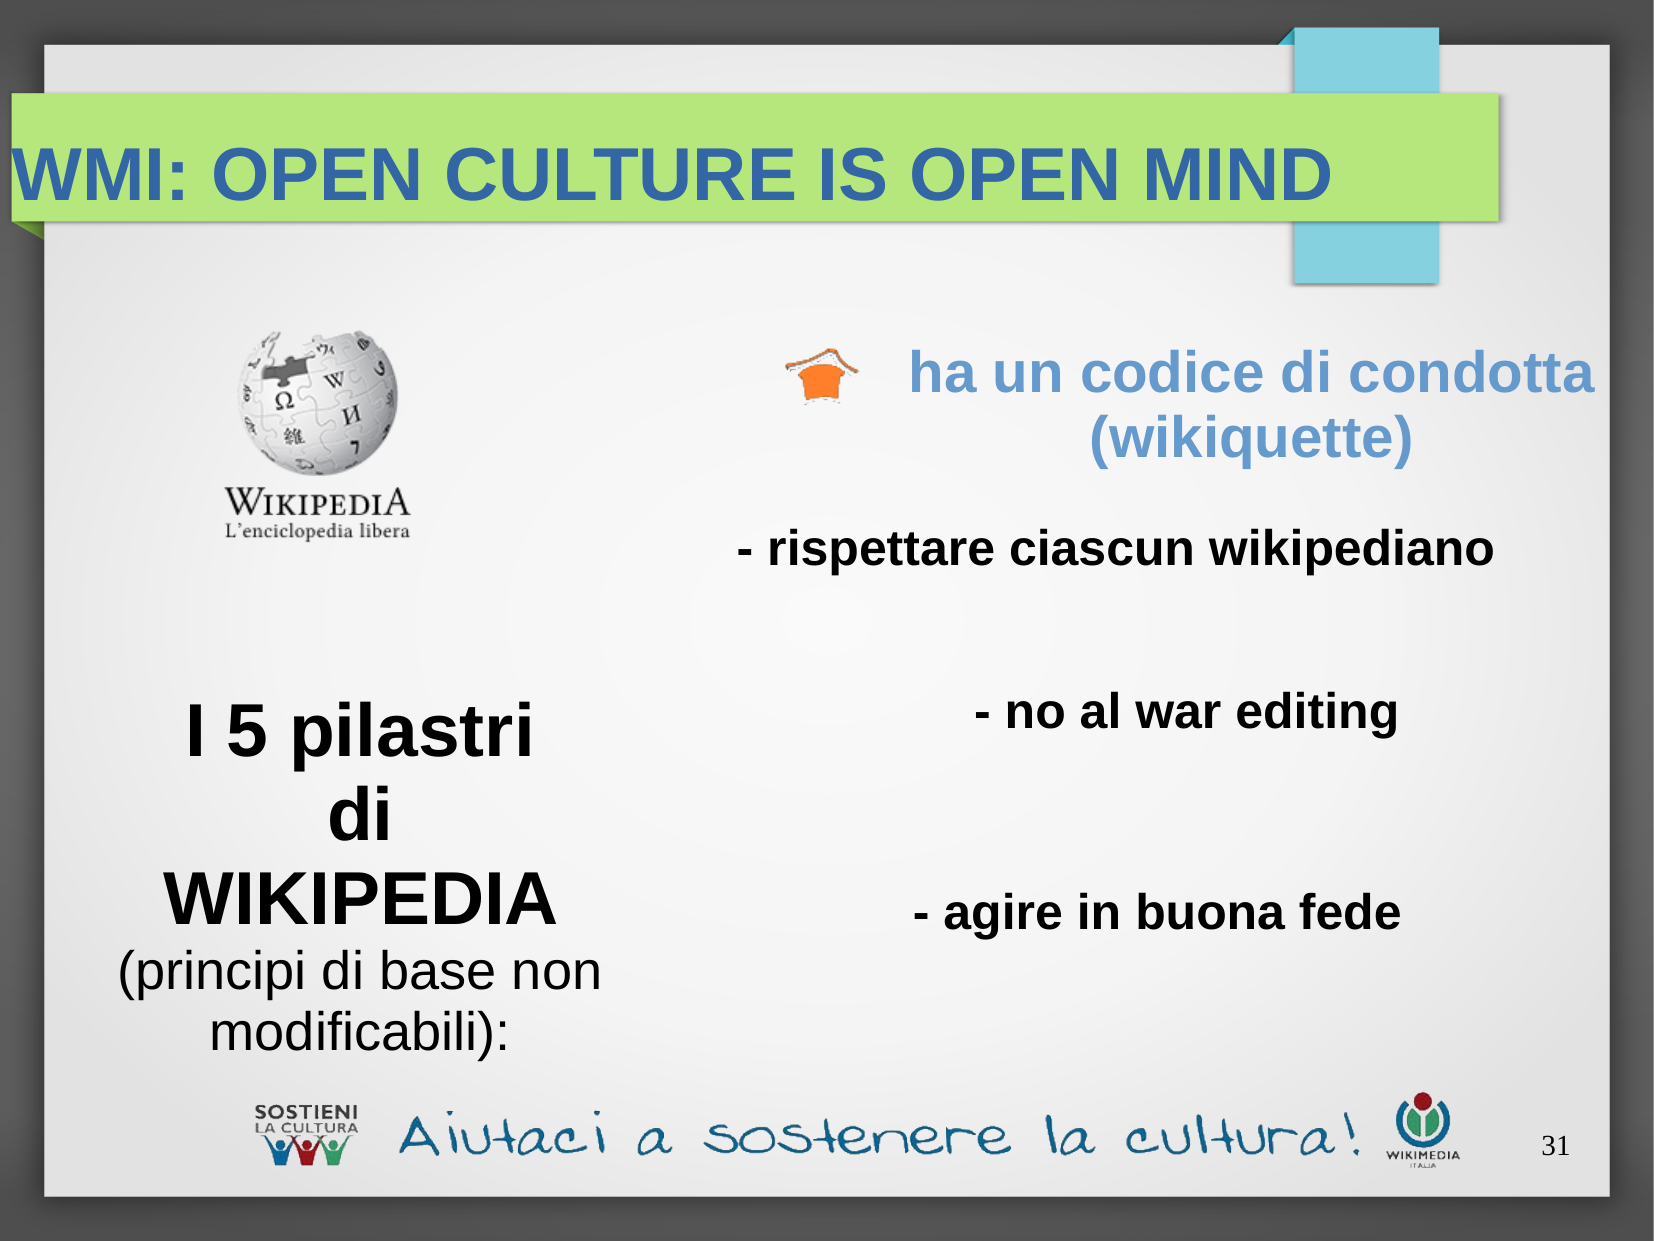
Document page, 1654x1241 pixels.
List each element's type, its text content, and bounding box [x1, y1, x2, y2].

title WMI: OPEN CULTURE IS OPEN MIND [11, 17, 1642, 249]
text_box ha un codice di condotta (wikiquette) [885, 338, 1619, 472]
text_box I 5 pilastri di WIKIPEDIA (principi di base non modificabili): [47, 604, 674, 1146]
text_box - agire in buona fede [791, 879, 1524, 945]
text_box - rispettare ciascun wikipediano [673, 515, 1560, 581]
text_box - no al war editing [820, 679, 1554, 745]
picture [0, 0, 1654, 1241]
